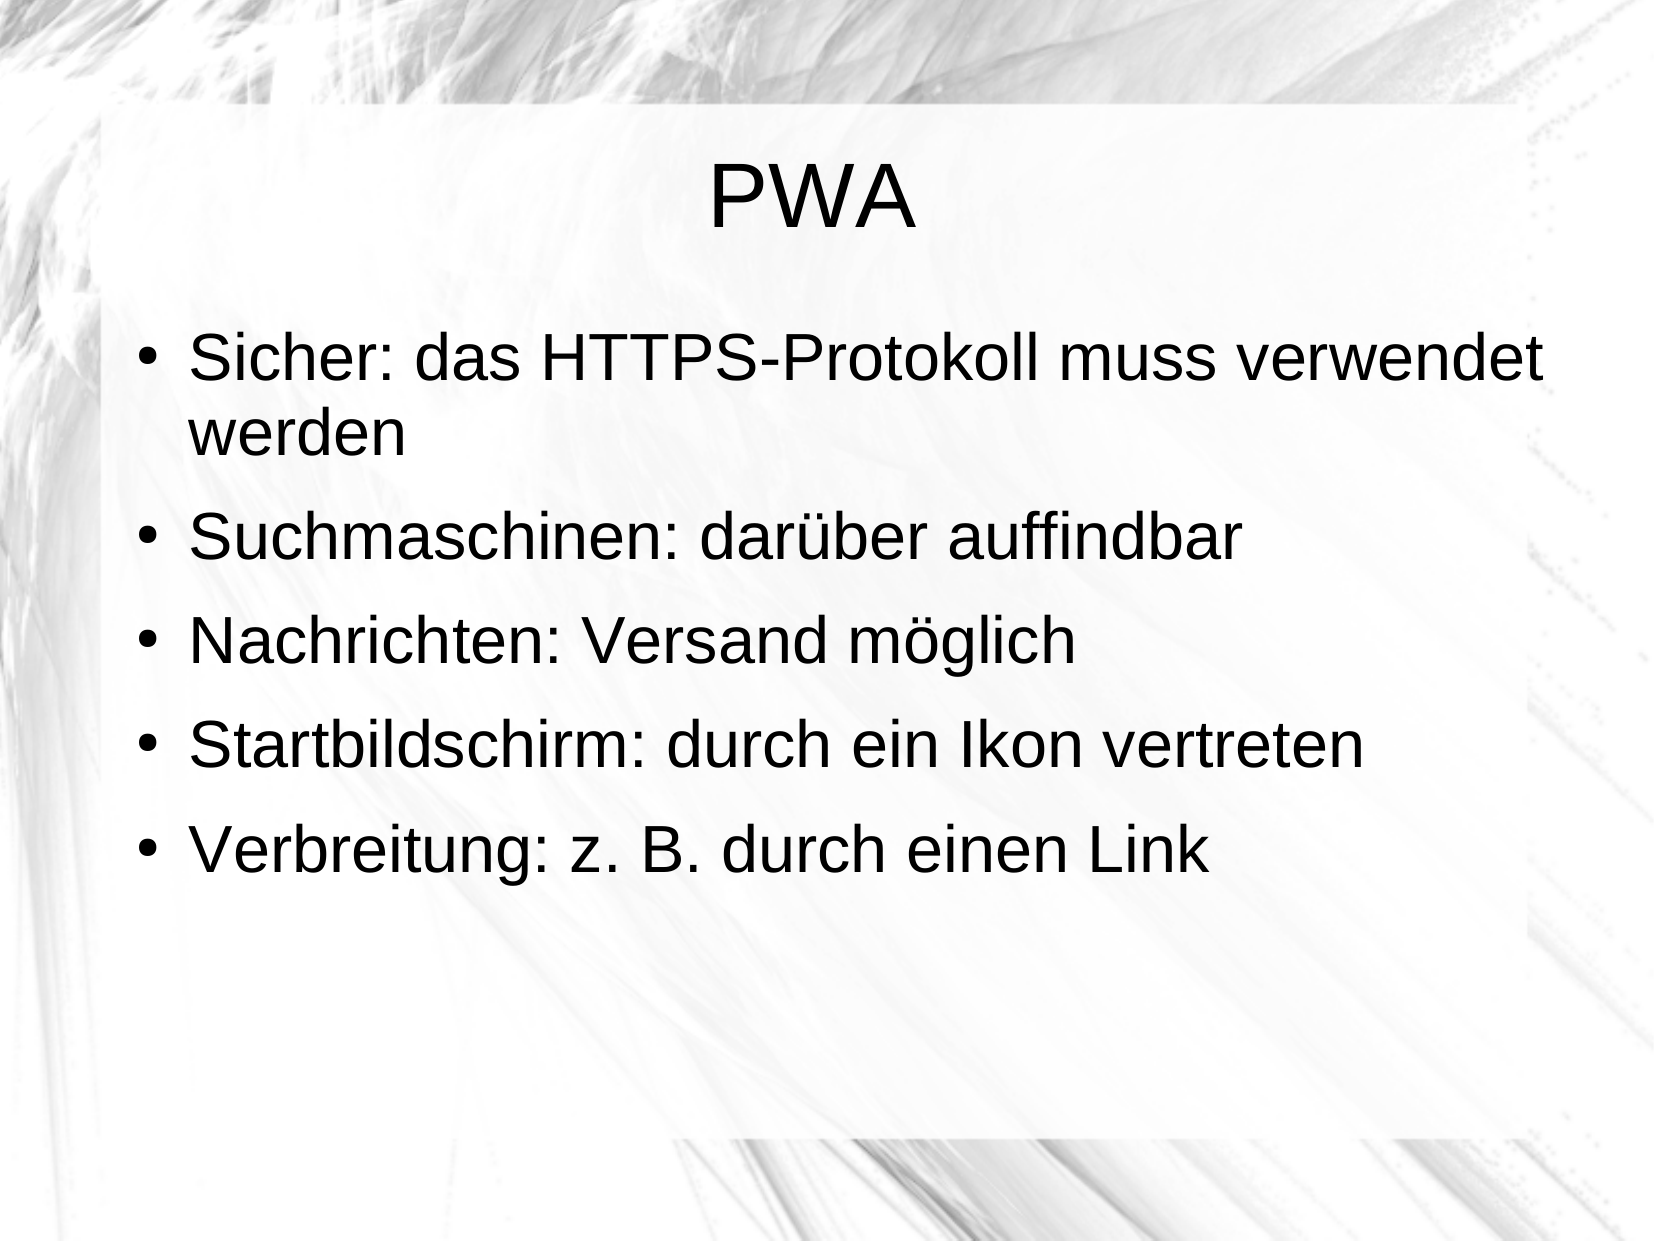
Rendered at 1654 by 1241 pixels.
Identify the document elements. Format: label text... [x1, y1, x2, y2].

picture [0, 0, 1654, 1241]
title PWA [118, 112, 1506, 281]
list Sicher: das HTTPS-Protokoll muss verwendet werden Suchmaschinen: darüber auffindbar Nachrichten: Versand möglich Startbildschirm: durch ein Ikon vertreten Verbreitung: z. B. durch einen Link [118, 319, 1571, 1040]
